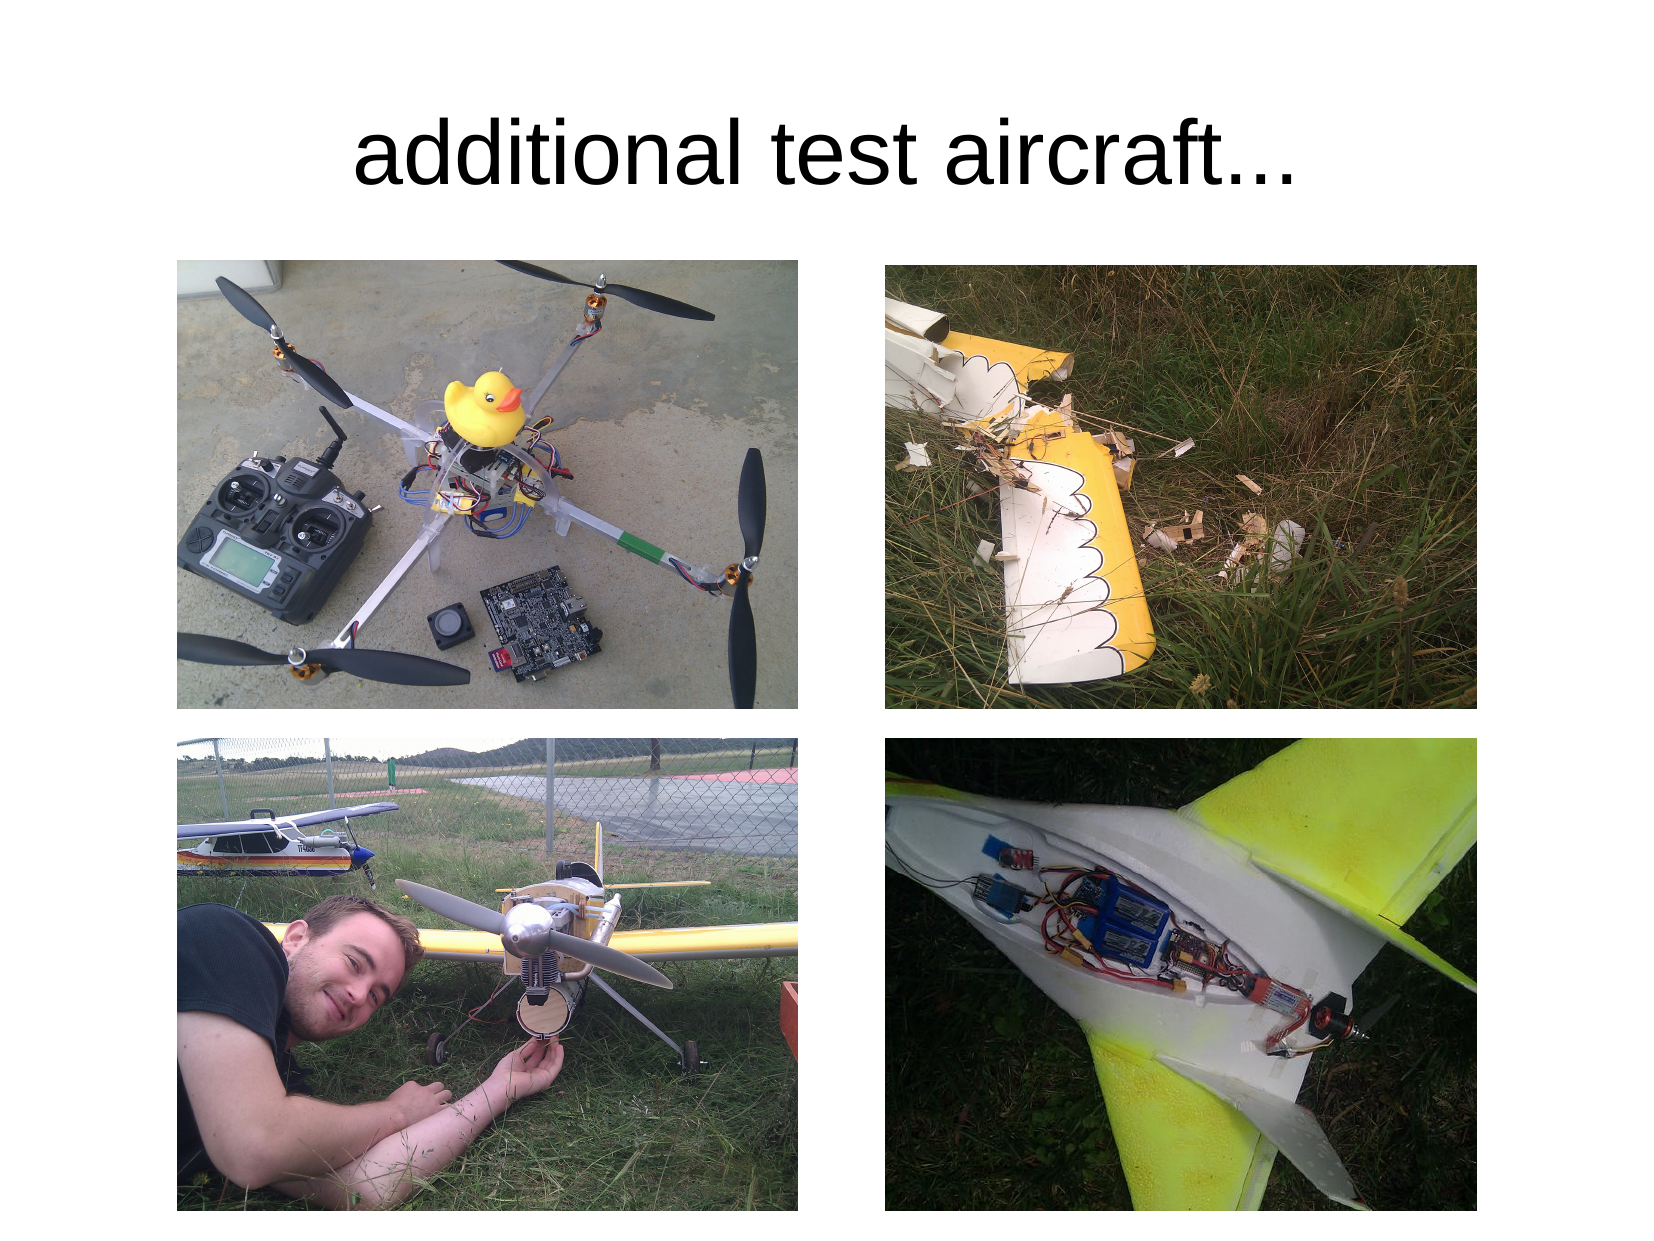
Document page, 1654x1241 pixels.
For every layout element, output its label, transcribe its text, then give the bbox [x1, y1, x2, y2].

title additional test aircraft... [82, 49, 1571, 257]
picture [885, 265, 1477, 709]
picture [177, 260, 798, 709]
picture [885, 738, 1477, 1211]
picture [177, 738, 798, 1211]
